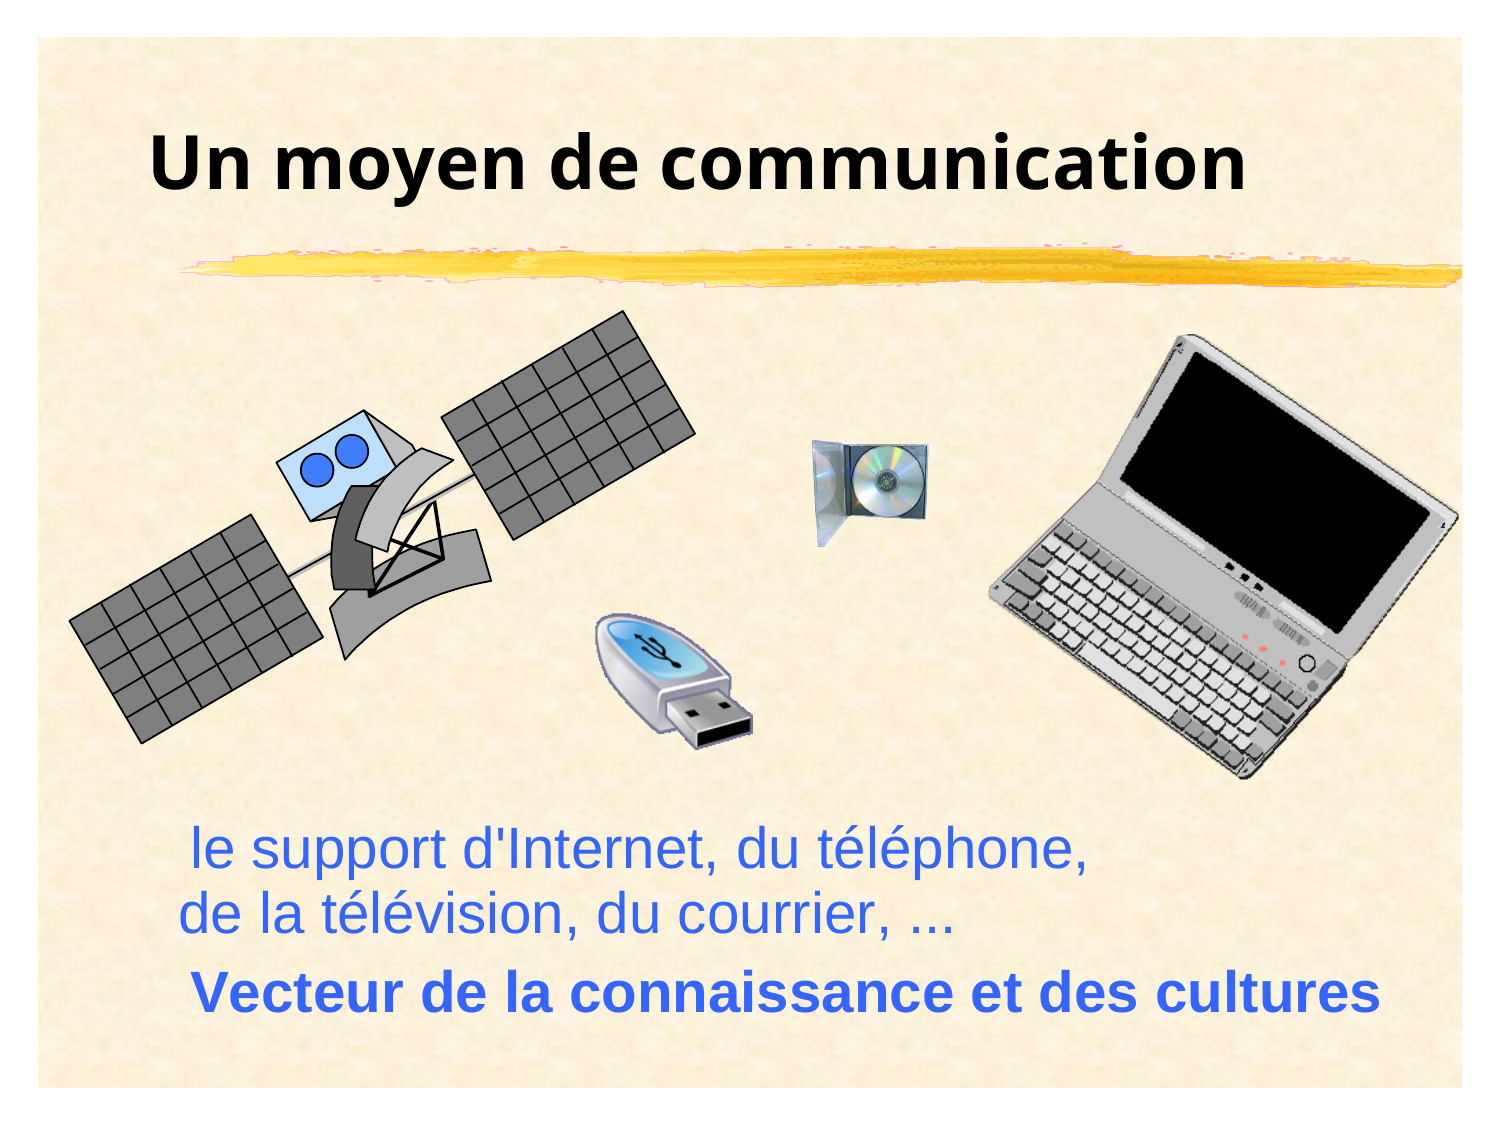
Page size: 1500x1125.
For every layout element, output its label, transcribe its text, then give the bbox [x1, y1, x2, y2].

text_box le support d'Internet, du téléphone, de la télévision, du courrier, ... Vecteur de la connaissance et des cultures [163, 808, 1437, 1099]
picture [37, 37, 1463, 1088]
title Un moyen de communication [132, 72, 1439, 248]
